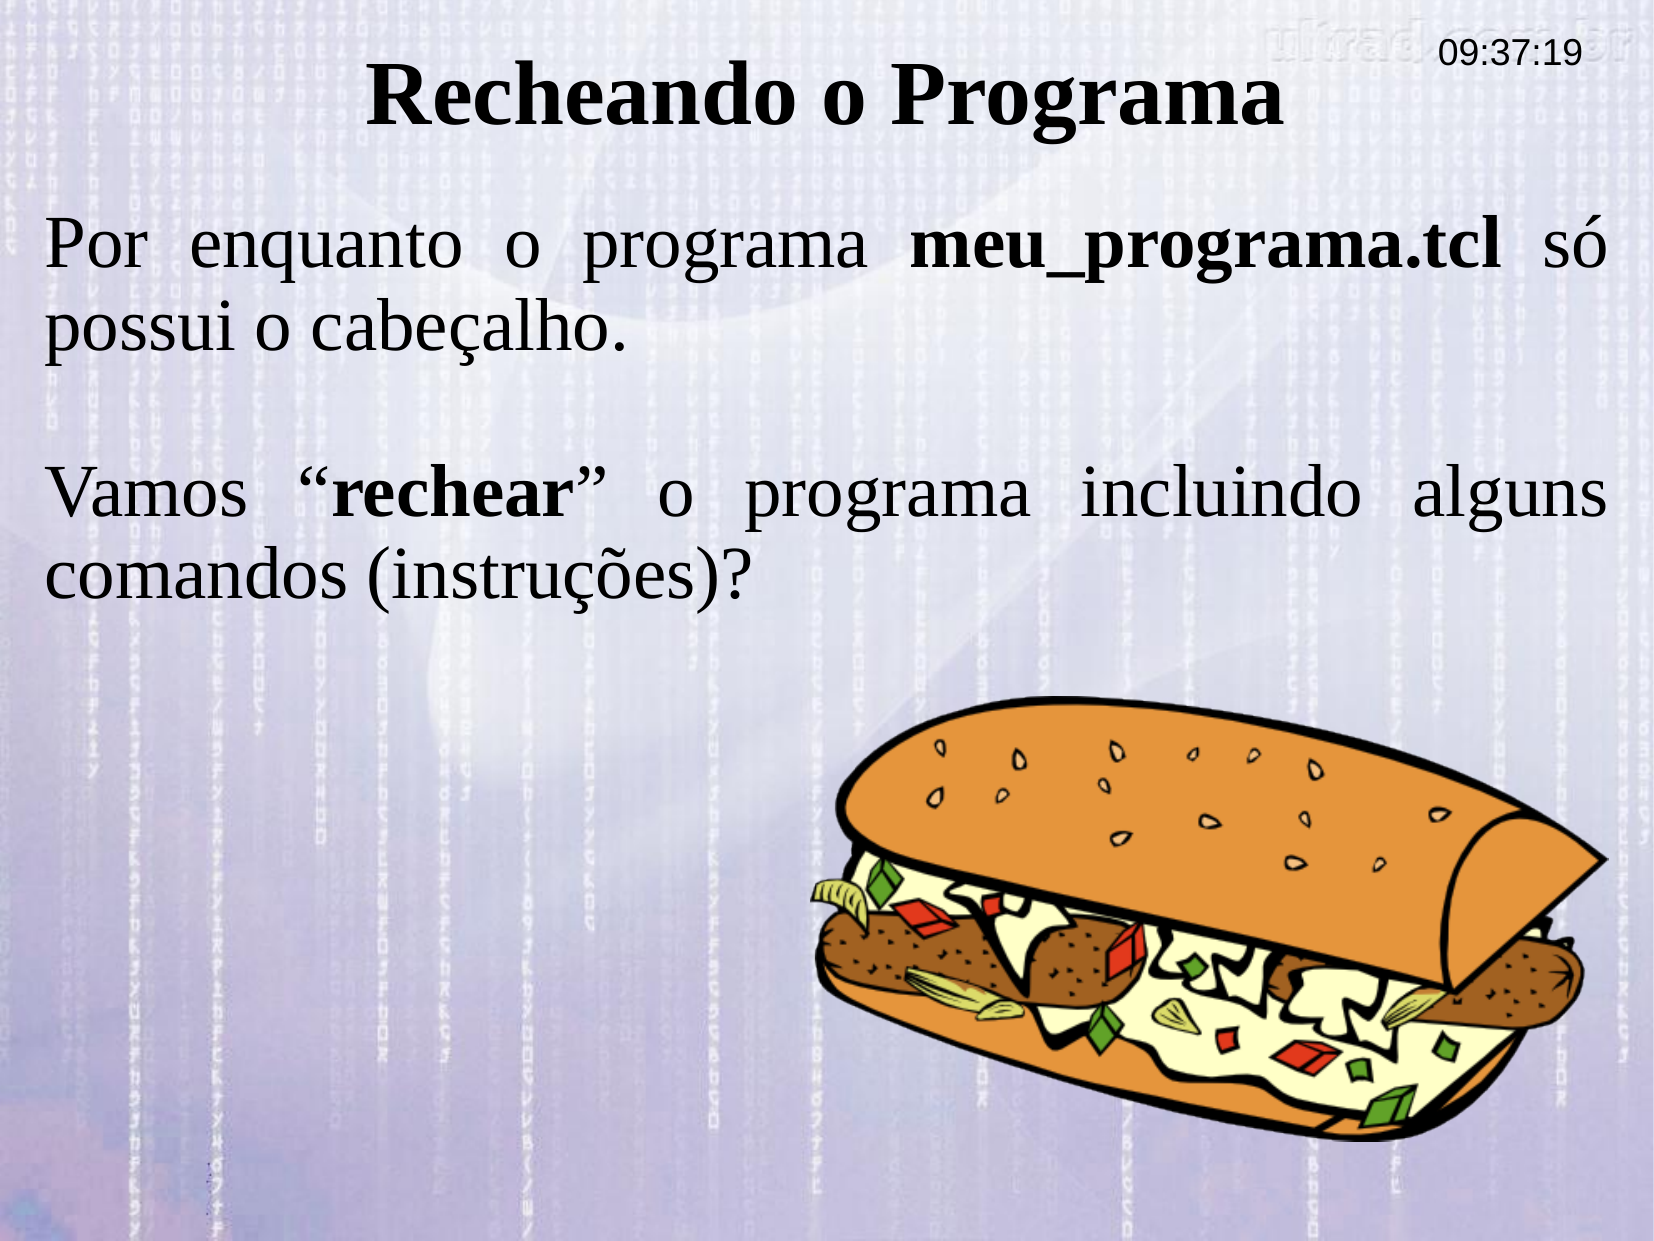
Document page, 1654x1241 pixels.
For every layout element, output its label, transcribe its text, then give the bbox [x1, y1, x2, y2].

text_box Recheando o Programa [29, 35, 1625, 171]
picture [0, 0, 1654, 1241]
text_box 10:08:44 [1423, 23, 1631, 94]
text_box Por enquanto o programa meu_programa.tcl só possui o cabeçalho. Vamos “rechear” o programa incluindo alguns comandos (instruções)? [29, 193, 1625, 676]
